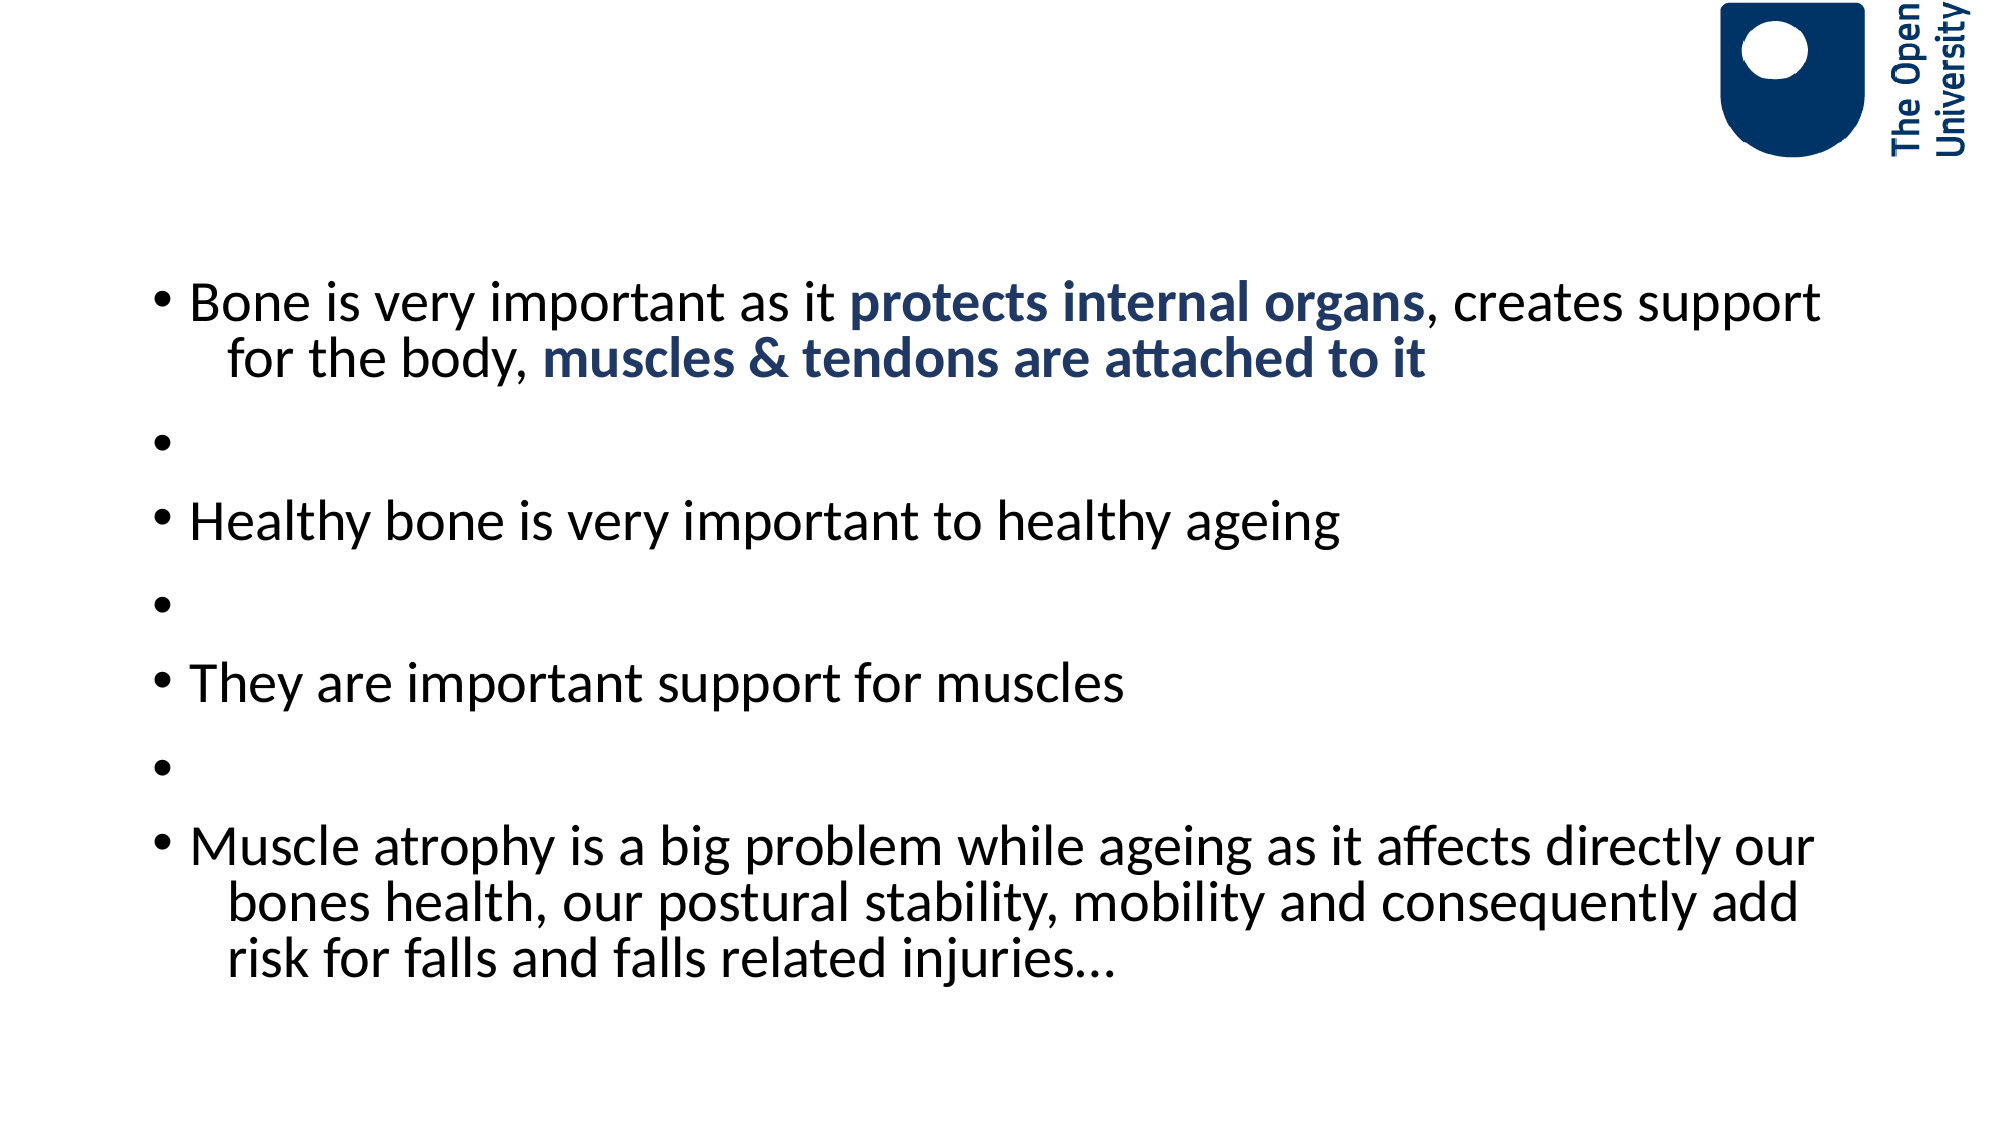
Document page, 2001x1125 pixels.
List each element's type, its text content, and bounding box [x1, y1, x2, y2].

picture [1719, 0, 1973, 159]
list Bone is very important as it protects internal organs, creates support for the body, muscles & tendons are attached to it Healthy bone is very important to healthy ageing They are important support for muscles Muscle atrophy is a big problem while ageing as it affects directly our bones health, our postural stability, mobility and consequently add risk for falls and falls related injuries… [137, 269, 1863, 1014]
